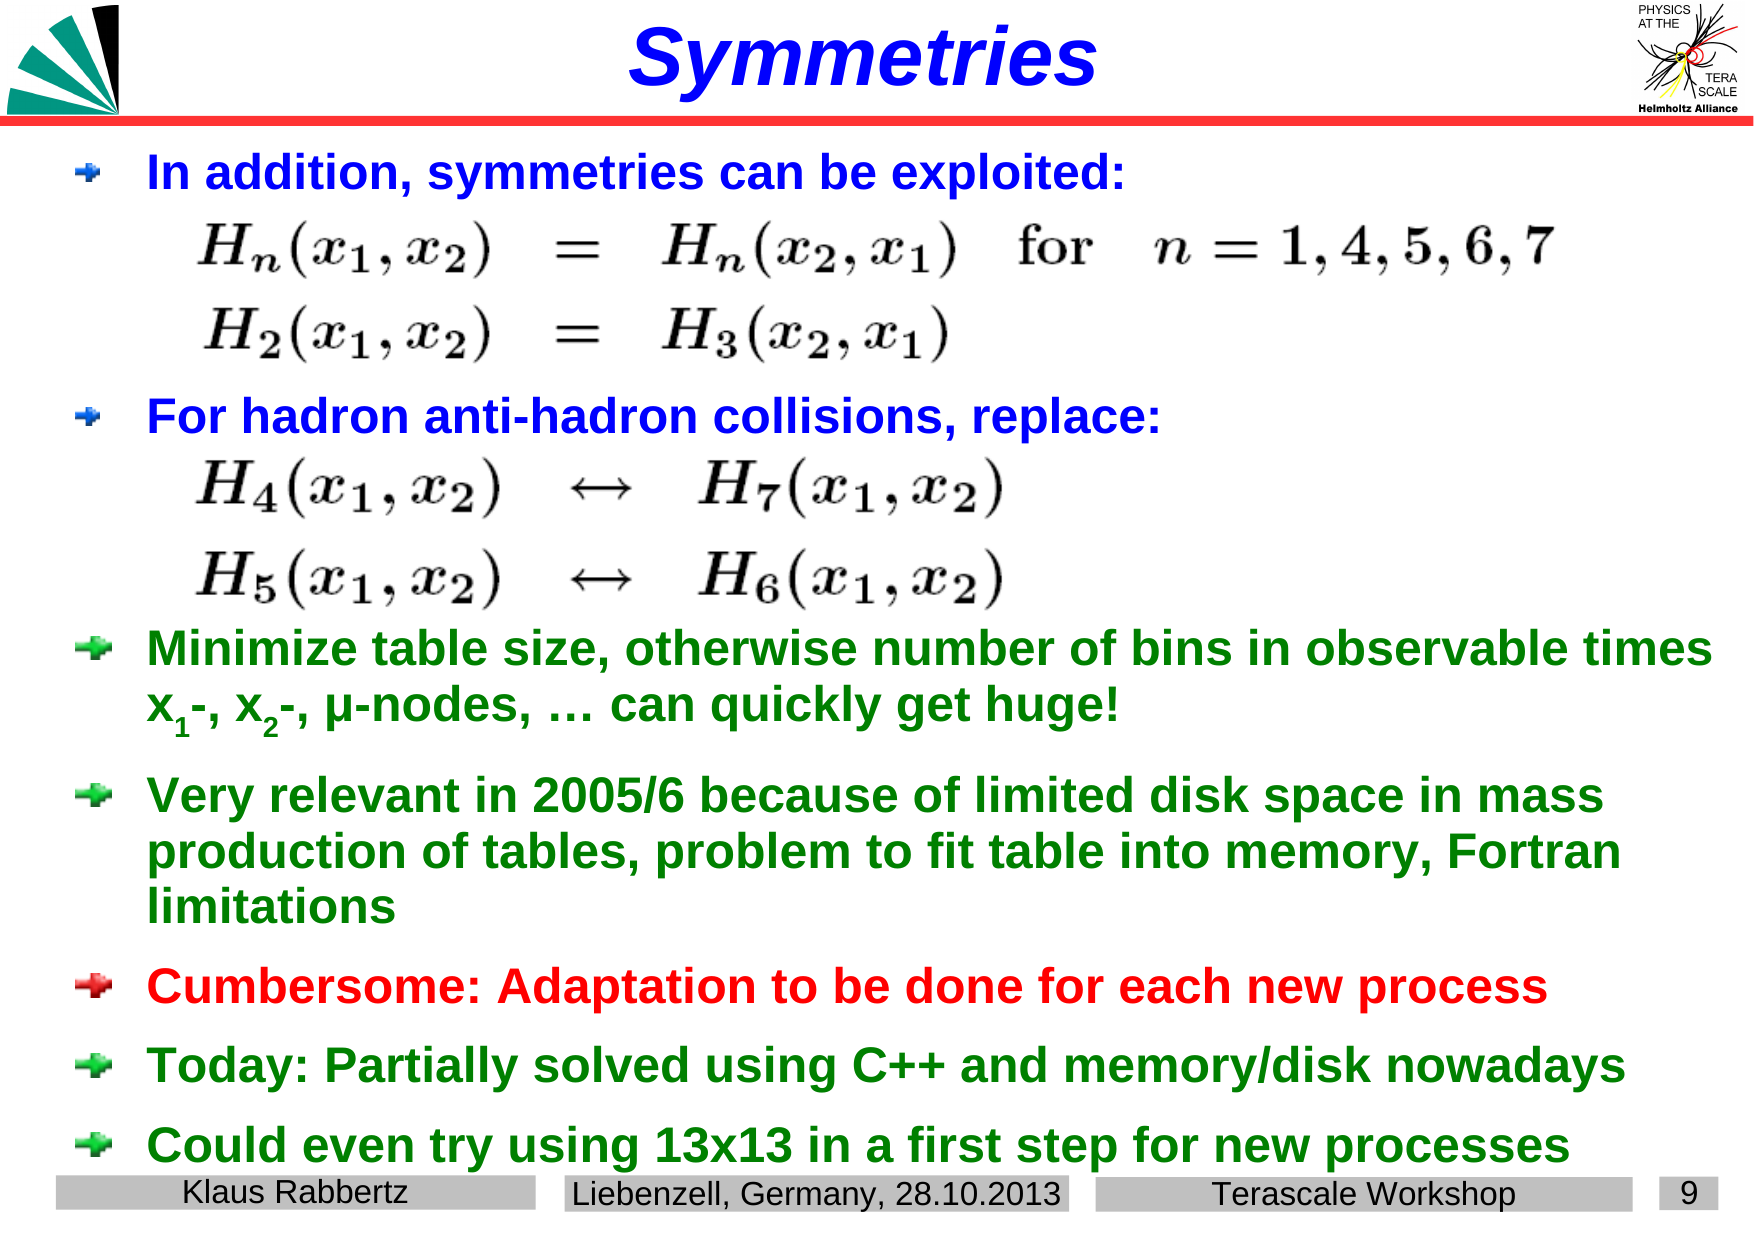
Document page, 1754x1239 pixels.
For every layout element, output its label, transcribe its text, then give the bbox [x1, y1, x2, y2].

list Minimize table size, otherwise number of bins in observable times x1-, x2-, μ-nodes, … can quickly get huge! Very relevant in 2005/6 because of limited disk space in mass production of tables, problem to fit table into memory, Fortran limitations Cumbersome: Adaptation to be done for each new process Today: Partially solved using C++ and memory/disk nowadays Could even try using 13x13 in a first step for new processes [16, 620, 1742, 1173]
picture [183, 451, 1021, 620]
picture [1631, 1, 1745, 115]
picture [7, 5, 119, 116]
title Symmetries [123, 0, 1606, 114]
list In addition, symmetries can be exploited: [16, 144, 1725, 203]
list For hadron anti-hadron collisions, replace: [16, 388, 1739, 451]
picture [187, 206, 1567, 378]
